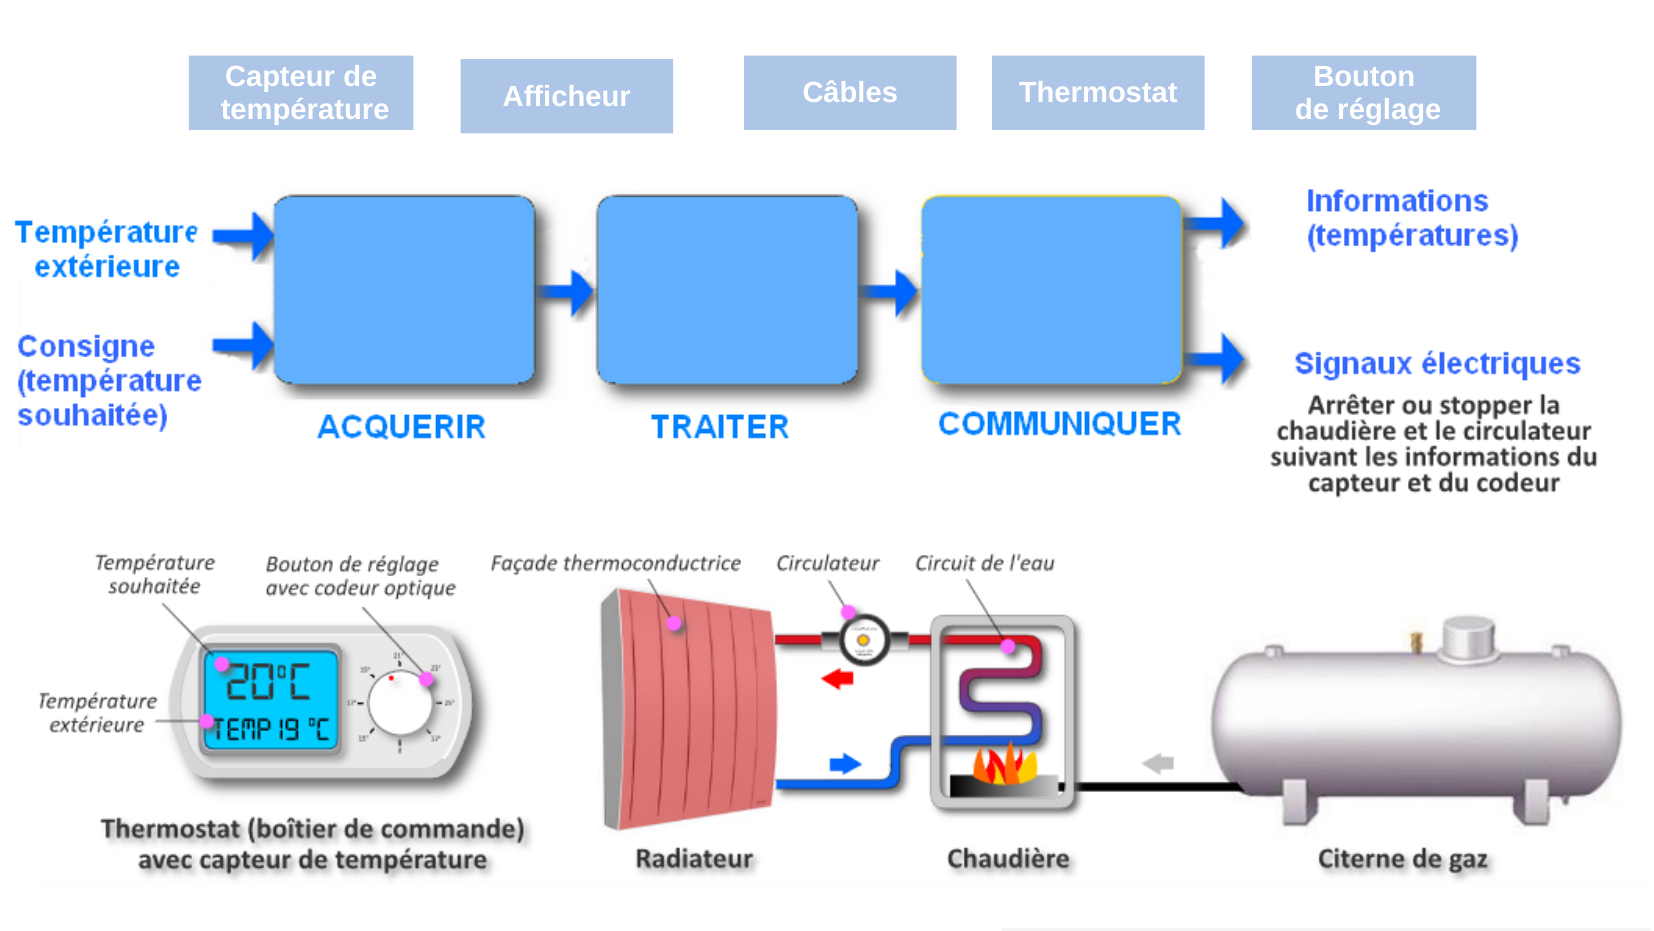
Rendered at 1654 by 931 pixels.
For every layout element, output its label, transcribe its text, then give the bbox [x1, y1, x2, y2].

text_box Câbles [744, 55, 957, 130]
text_box Capteur de température [188, 55, 414, 130]
picture [6, 49, 1651, 931]
text_box Thermostat [992, 55, 1205, 130]
text_box Afficheur [460, 59, 674, 134]
text_box Bouton de réglage [1251, 55, 1477, 130]
